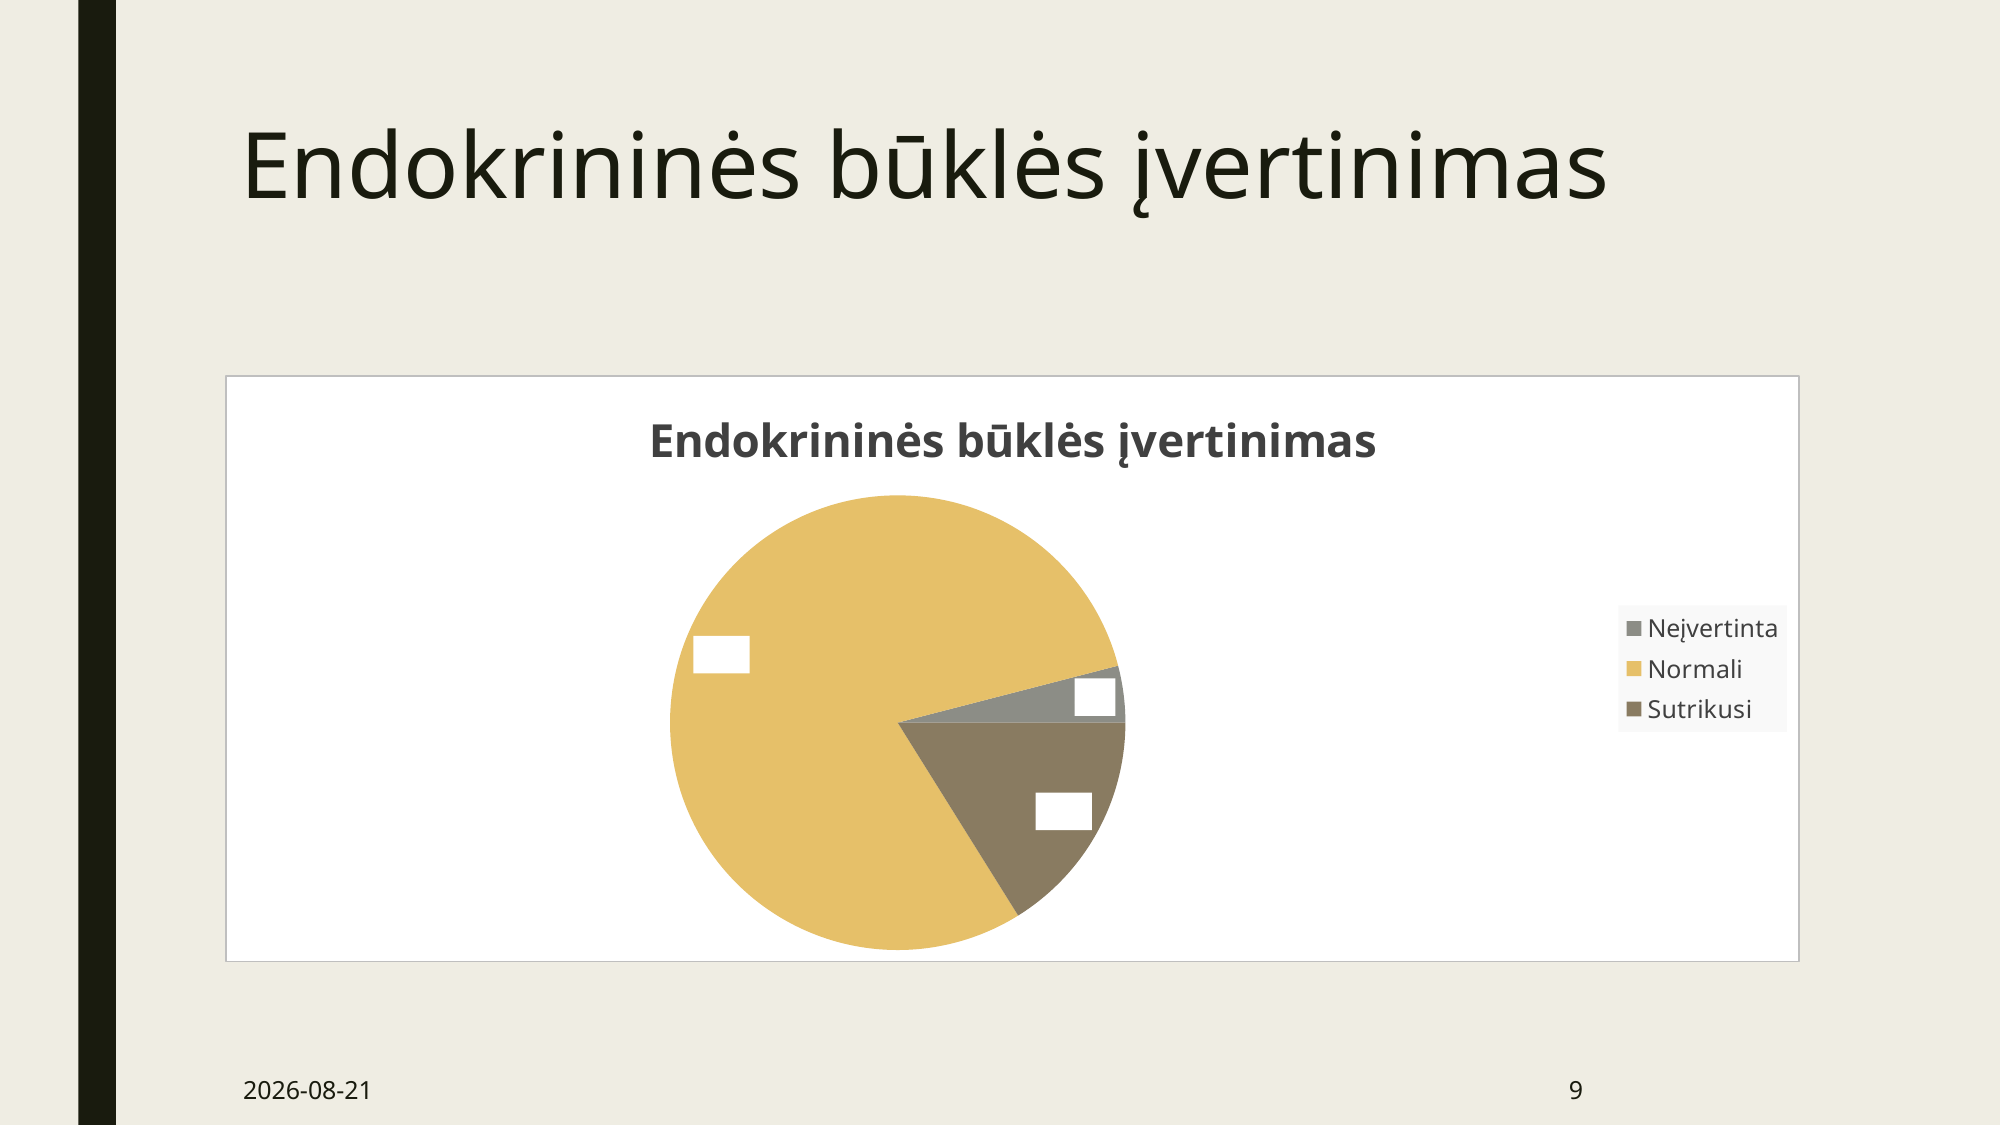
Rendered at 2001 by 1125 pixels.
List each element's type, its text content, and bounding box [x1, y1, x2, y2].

chart [225, 375, 1801, 963]
text_box [1553, 1058, 1816, 1125]
text_box [228, 1058, 426, 1125]
title Endokrininės būklės įvertinimas [225, 112, 1801, 357]
